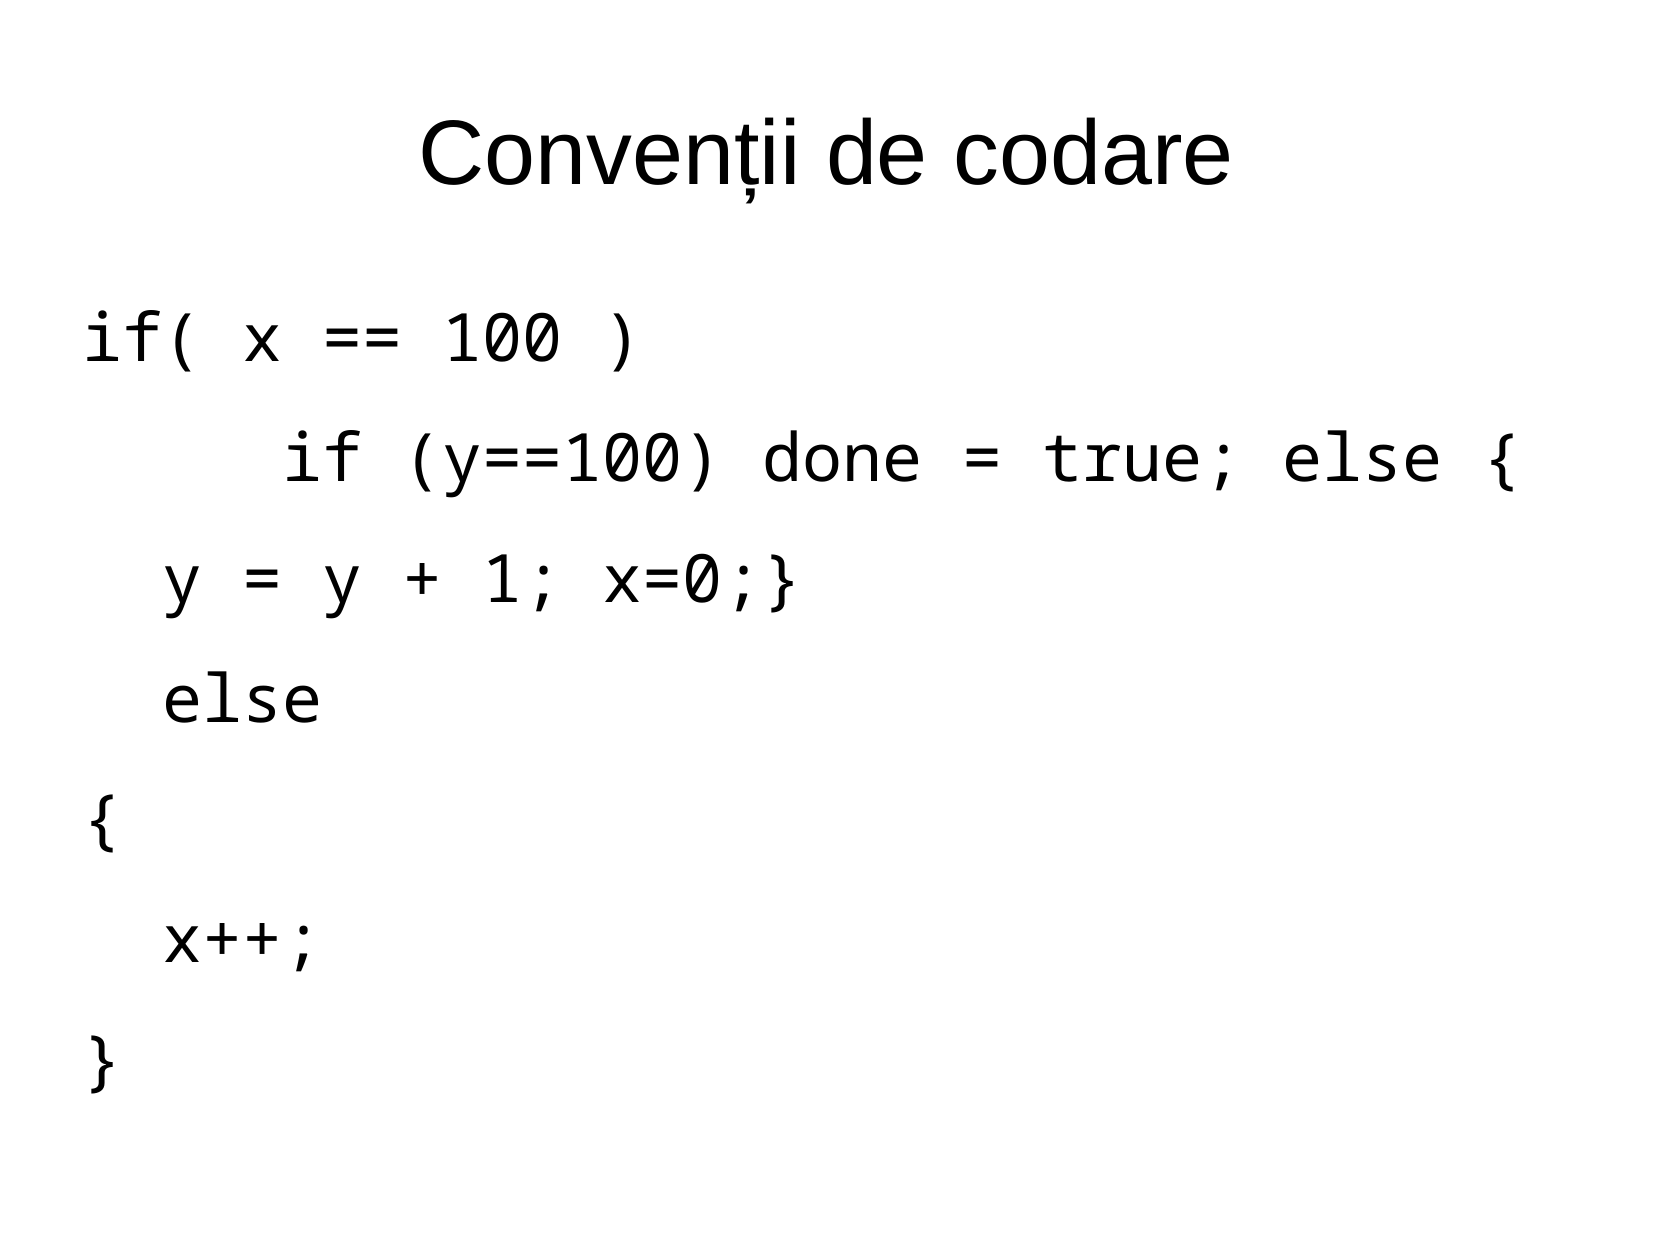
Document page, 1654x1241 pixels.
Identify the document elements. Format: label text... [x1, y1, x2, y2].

title Convenții de codare [82, 56, 1571, 250]
list if( x == 100 ) if (y==100) done = true; else { y = y + 1; x=0;} else { x++; } [82, 290, 1571, 1109]
